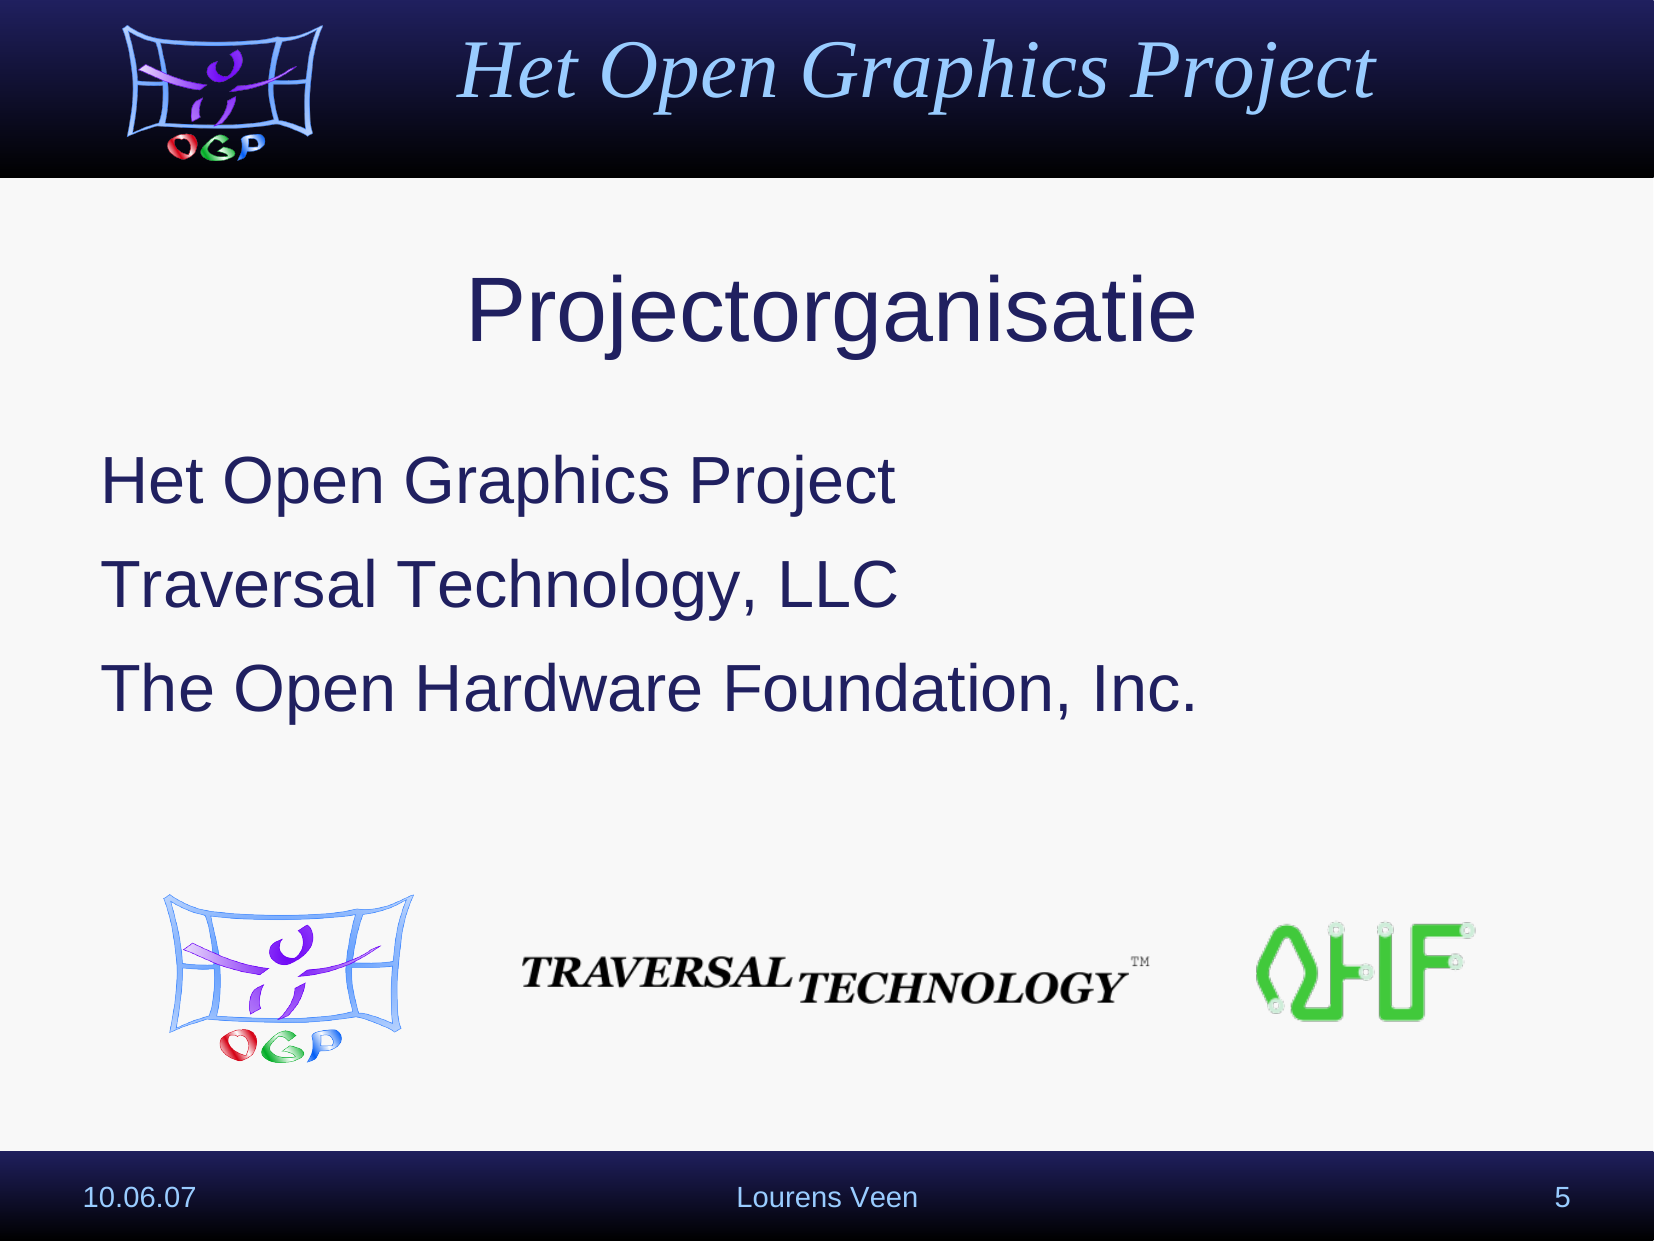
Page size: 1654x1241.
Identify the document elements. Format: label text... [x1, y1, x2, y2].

list Het Open Graphics Project Traversal Technology, LLC The Open Hardware Foundation, Inc. [82, 442, 1571, 1109]
picture [122, 25, 323, 161]
picture [1252, 915, 1477, 1028]
picture [521, 954, 1152, 1004]
title Projectorganisatie [88, 236, 1577, 385]
picture [163, 894, 414, 1063]
